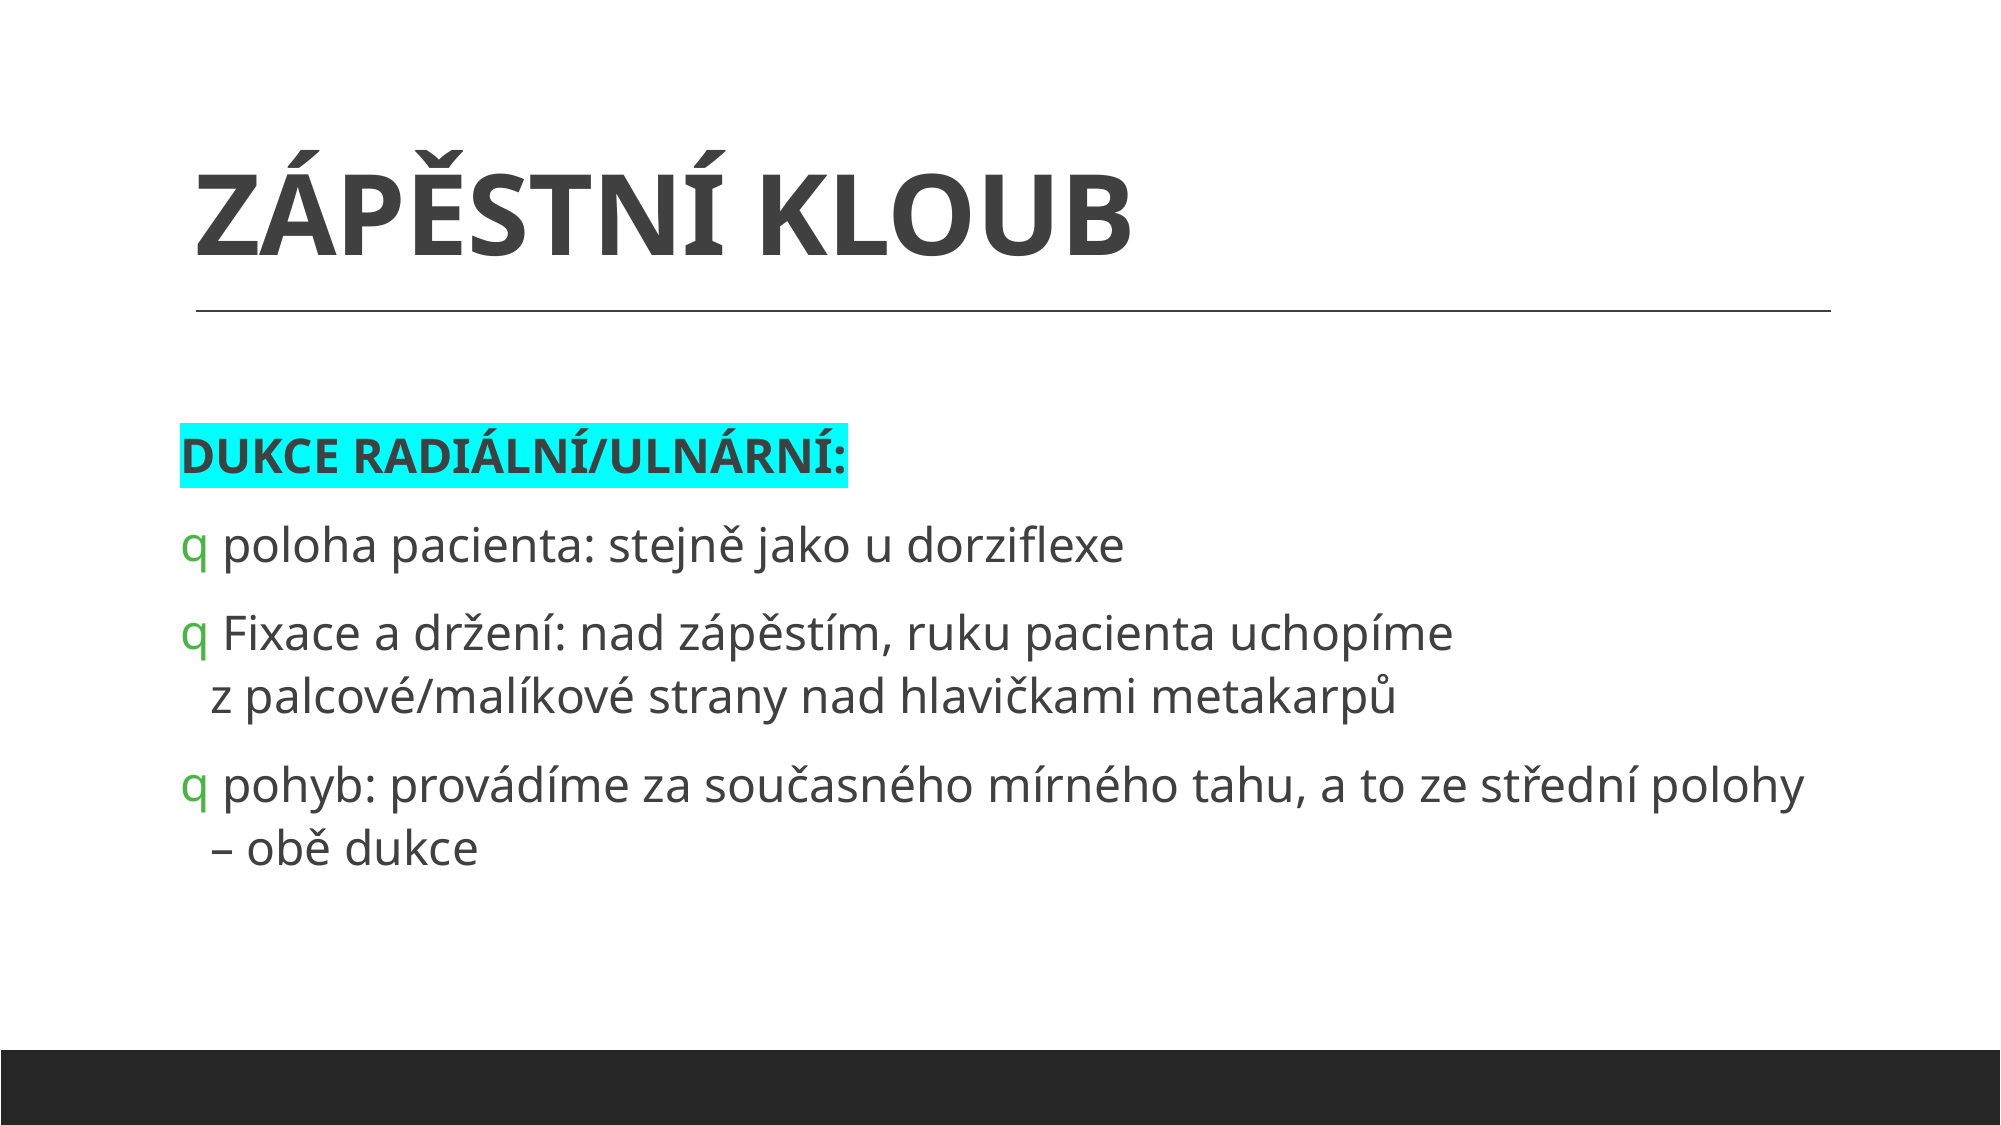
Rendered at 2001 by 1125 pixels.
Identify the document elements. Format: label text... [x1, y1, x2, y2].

title ZÁPĚSTNÍ KLOUB [180, 47, 1831, 286]
list DUKCE RADIÁLNÍ/ULNÁRNÍ: poloha pacienta: stejně jako u dorziflexe Fixace a držení: nad zápěstím, ruku pacienta uchopíme z palcové/malíkové strany nad hlavičkami metakarpů pohyb: provádíme za současného mírného tahu, a to ze střední polohy – obě dukce [180, 412, 1831, 963]
